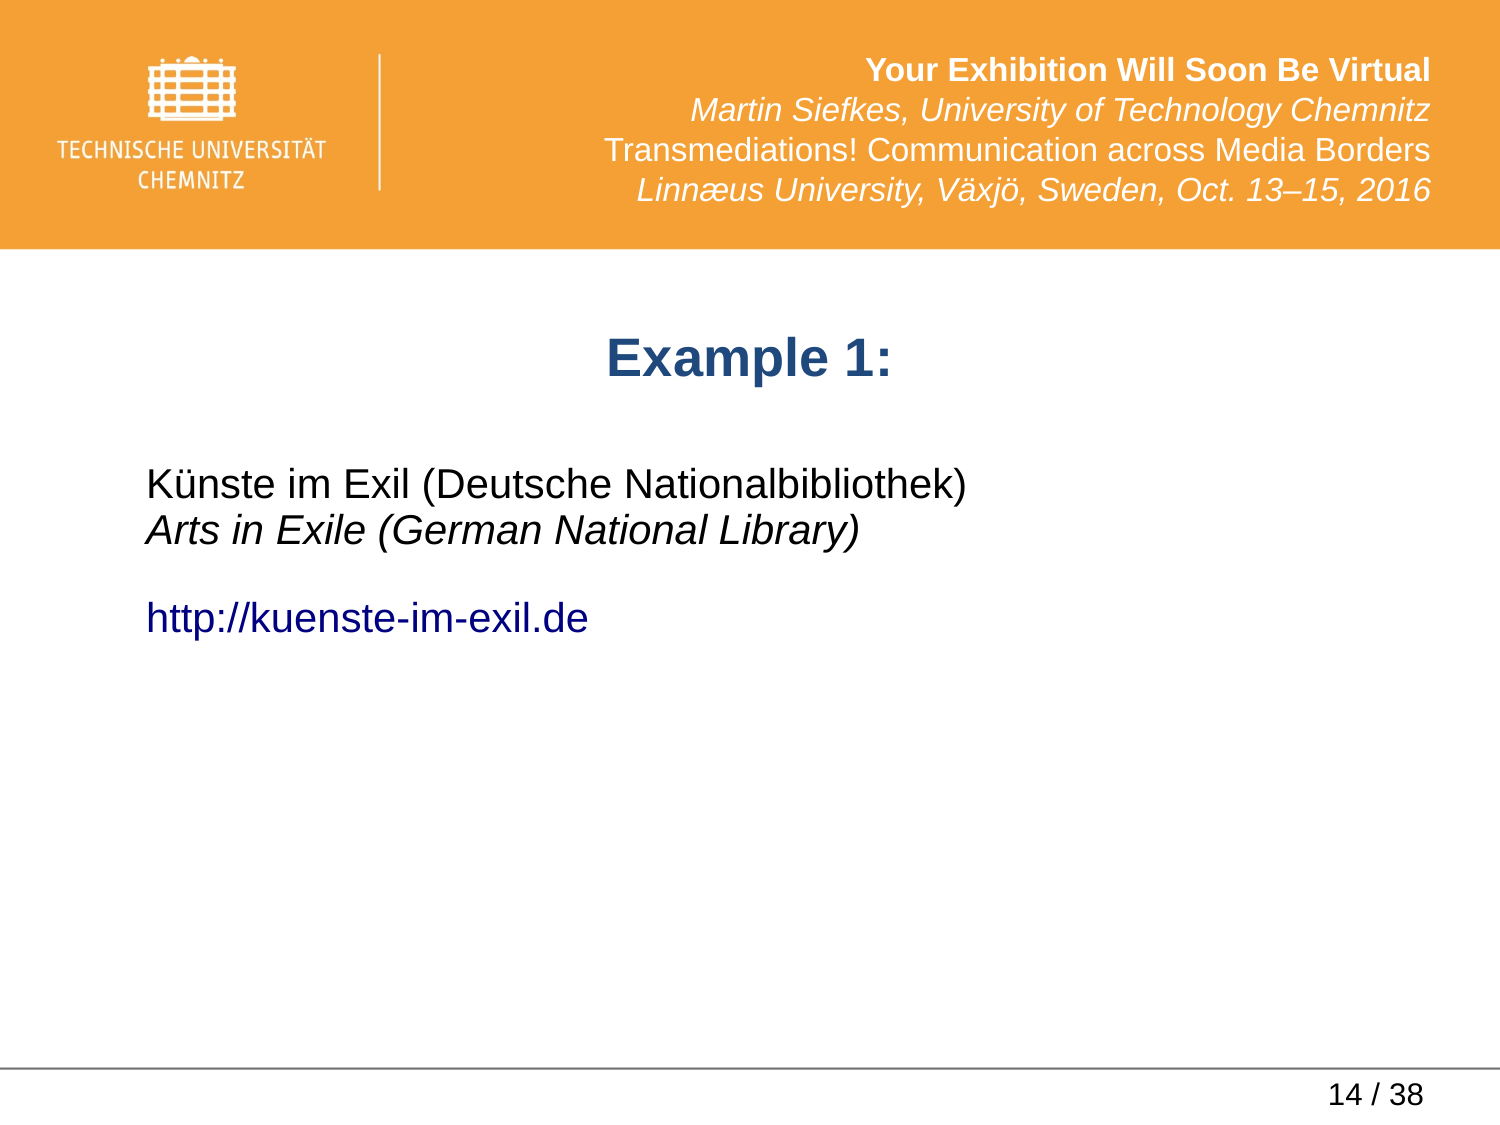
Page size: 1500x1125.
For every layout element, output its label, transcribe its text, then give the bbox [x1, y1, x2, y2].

list Künste im Exil (Deutsche Nationalbibliothek) Arts in Exile (German National Library) http://kuenste-im-exil.de [75, 460, 1426, 869]
text_box Example 1: [59, 314, 1441, 449]
list [419, 45, 774, 197]
picture [0, 0, 1500, 1125]
text_box <Nummer> / 38 [1220, 1069, 1500, 1120]
